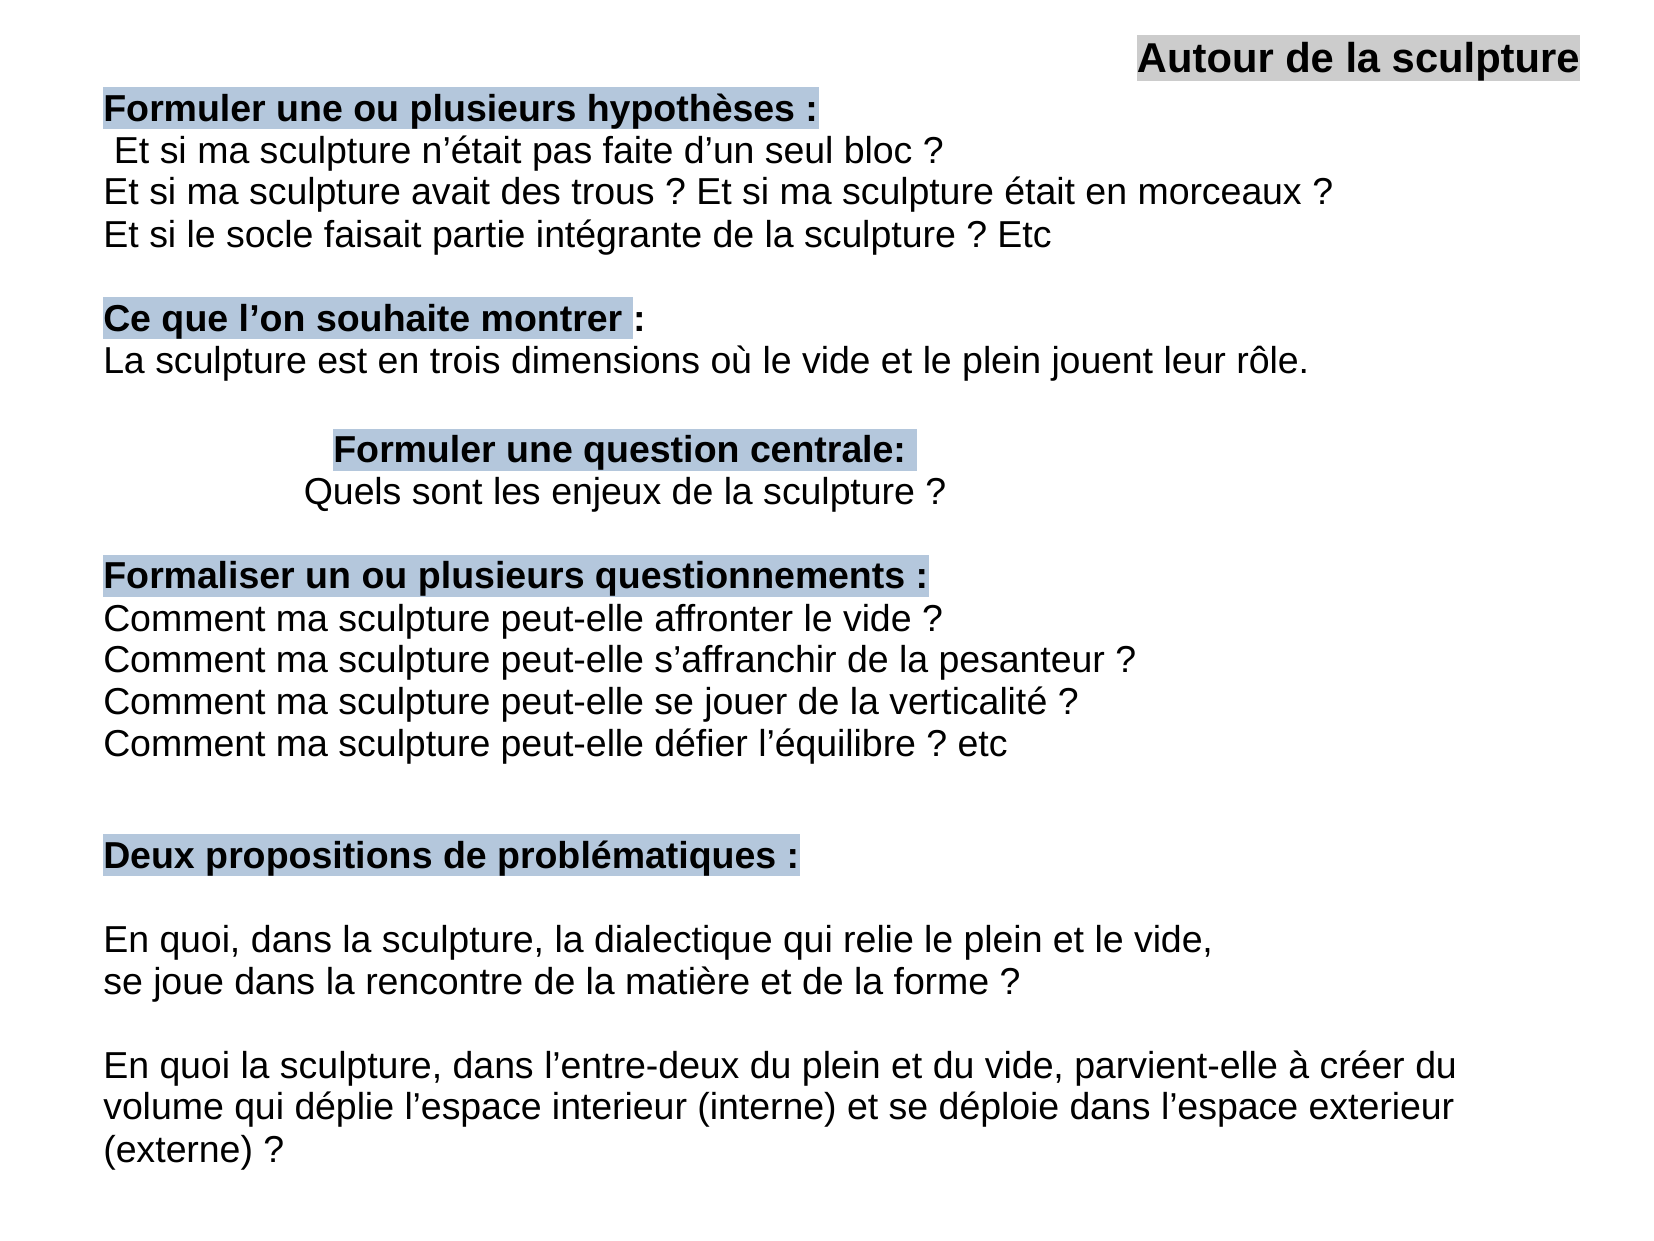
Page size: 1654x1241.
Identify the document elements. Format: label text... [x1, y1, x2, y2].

text_box Formuler une ou plusieurs hypothèses : Et si ma sculpture n’était pas faite d’un seul bloc ? Et si ma sculpture avait des trous ? Et si ma sculpture était en morceaux ? Et si le socle faisait partie intégrante de la sculpture ? Etc Ce que l’on souhaite montrer : La sculpture est en trois dimensions où le vide et le plein jouent leur rôle. [88, 79, 1565, 414]
text_box Deux propositions de problématiques : En quoi, dans la sculpture, la dialectique qui relie le plein et le vide, se joue dans la rencontre de la matière et de la forme ? En quoi la sculpture, dans l’entre-deux du plein et du vide, parvient-elle à créer du volume qui déplie l’espace interieur (interne) et se déploie dans l’espace exterieur (externe) ? [88, 826, 1565, 1178]
text_box Autour de la sculpture [1122, 27, 1625, 89]
text_box Formuler une question centrale: Quels sont les enjeux de la sculpture ? Formaliser un ou plusieurs questionnements : Comment ma sculpture peut-elle affronter le vide ? Comment ma sculpture peut-elle s’affranchir de la pesanteur ? Comment ma sculpture peut-elle se jouer de la verticalité ? Comment ma sculpture peut-elle défier l’équilibre ? etc [88, 421, 1506, 798]
